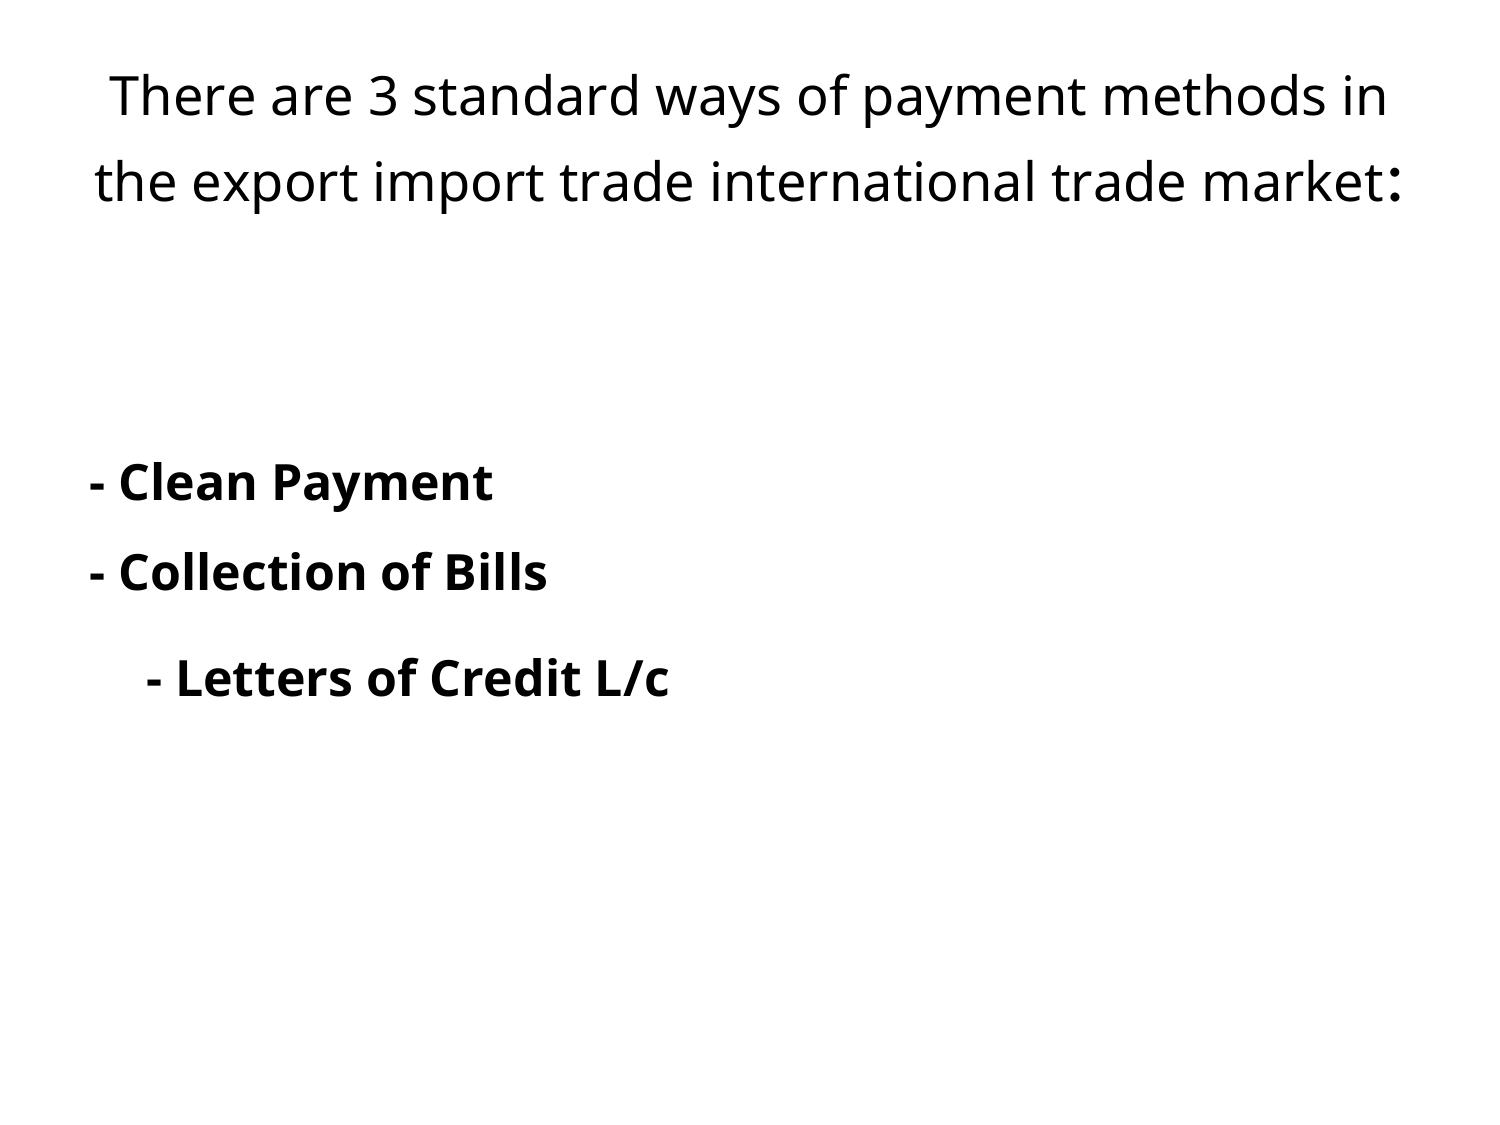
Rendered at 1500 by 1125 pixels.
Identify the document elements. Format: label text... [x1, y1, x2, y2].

title There are 3 standard ways of payment methods in the export import trade international trade market: [75, 45, 1425, 233]
list - Clean Payment - Collection of Bills - Letters of Credit L/c [75, 262, 1425, 1005]
